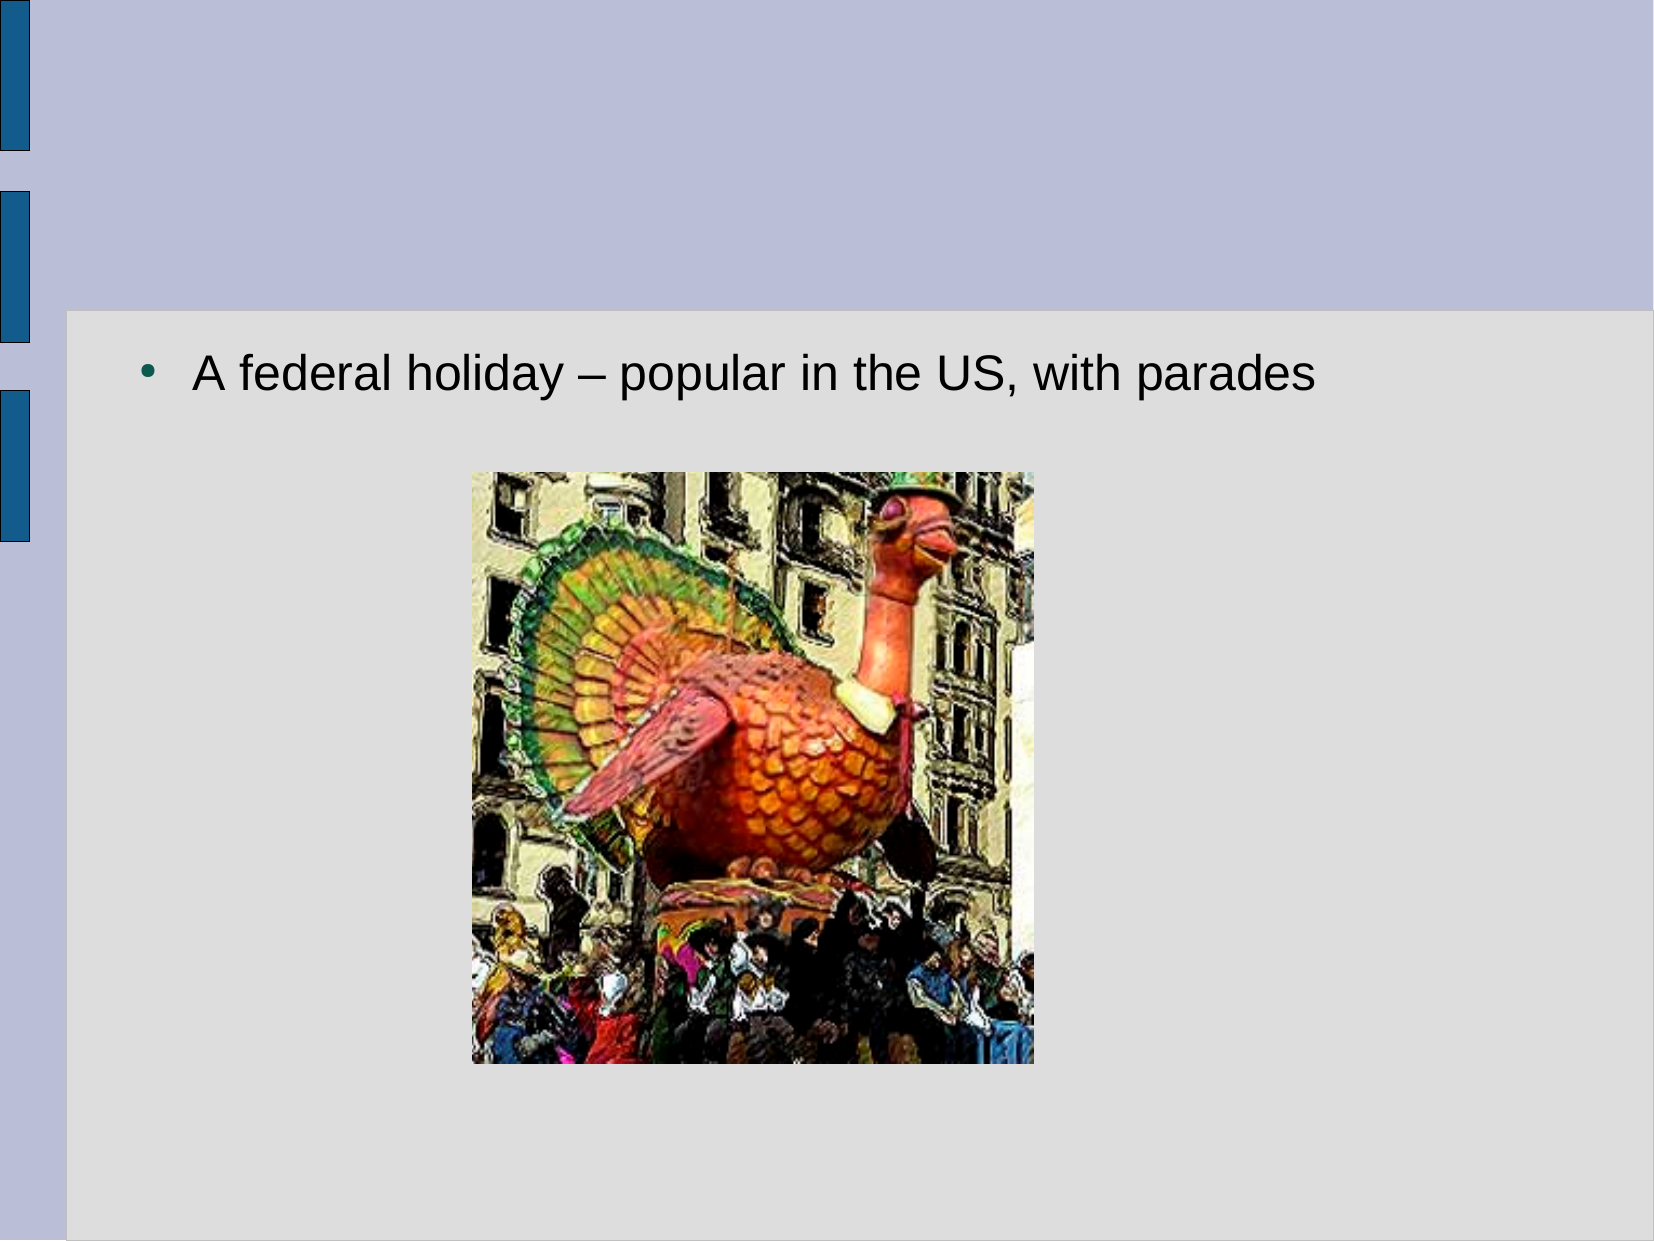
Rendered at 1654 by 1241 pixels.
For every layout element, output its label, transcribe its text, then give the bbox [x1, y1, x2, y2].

picture [472, 472, 1034, 1064]
list A federal holiday – popular in the US, with parades [121, 344, 1534, 1127]
